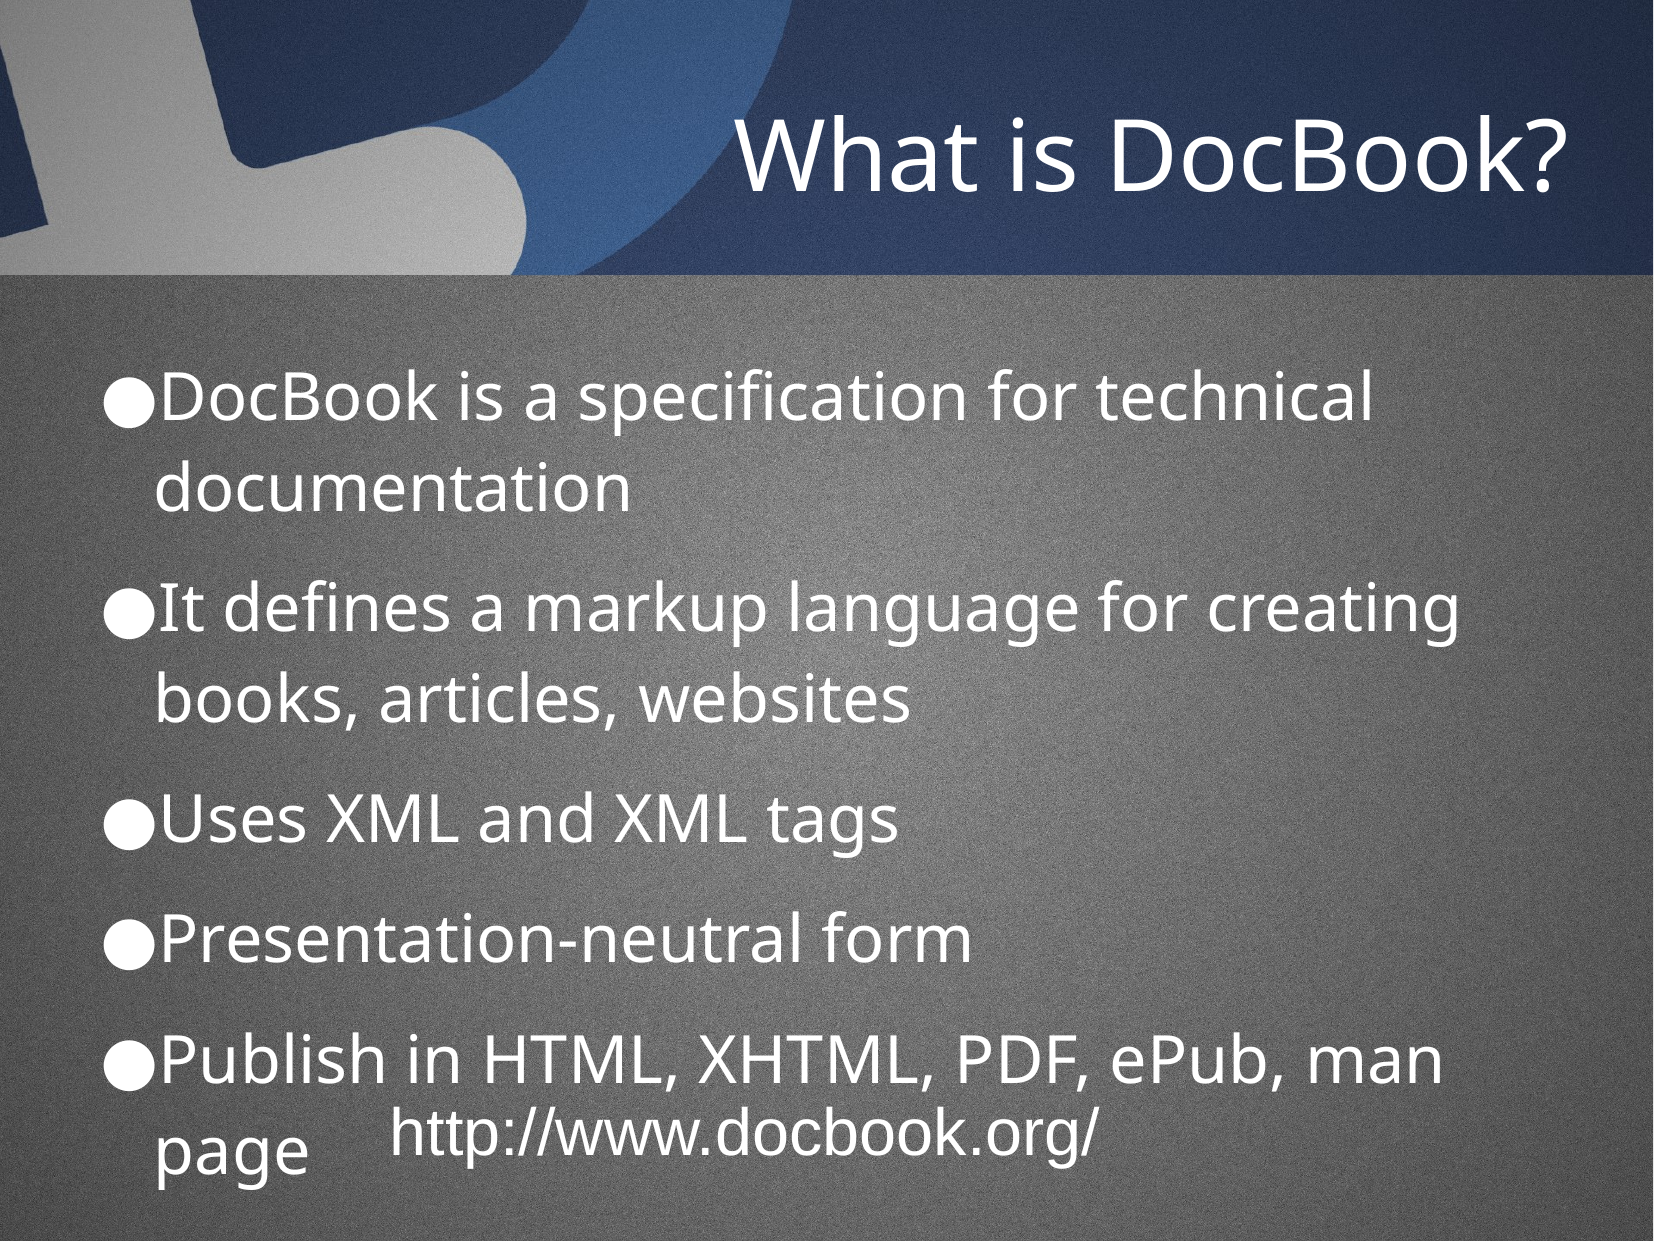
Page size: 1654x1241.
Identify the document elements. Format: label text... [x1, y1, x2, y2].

title What is DocBook? [82, 49, 1571, 257]
text_box http://www.docbook.org/ [375, 1087, 1163, 1178]
list DocBook is a specification for technical documentation It defines a markup language for creating books, articles, websites Uses XML and XML tags Presentation-neutral form Publish in HTML, XHTML, PDF, ePub, man page [82, 349, 1571, 1168]
picture [0, 0, 1654, 1241]
